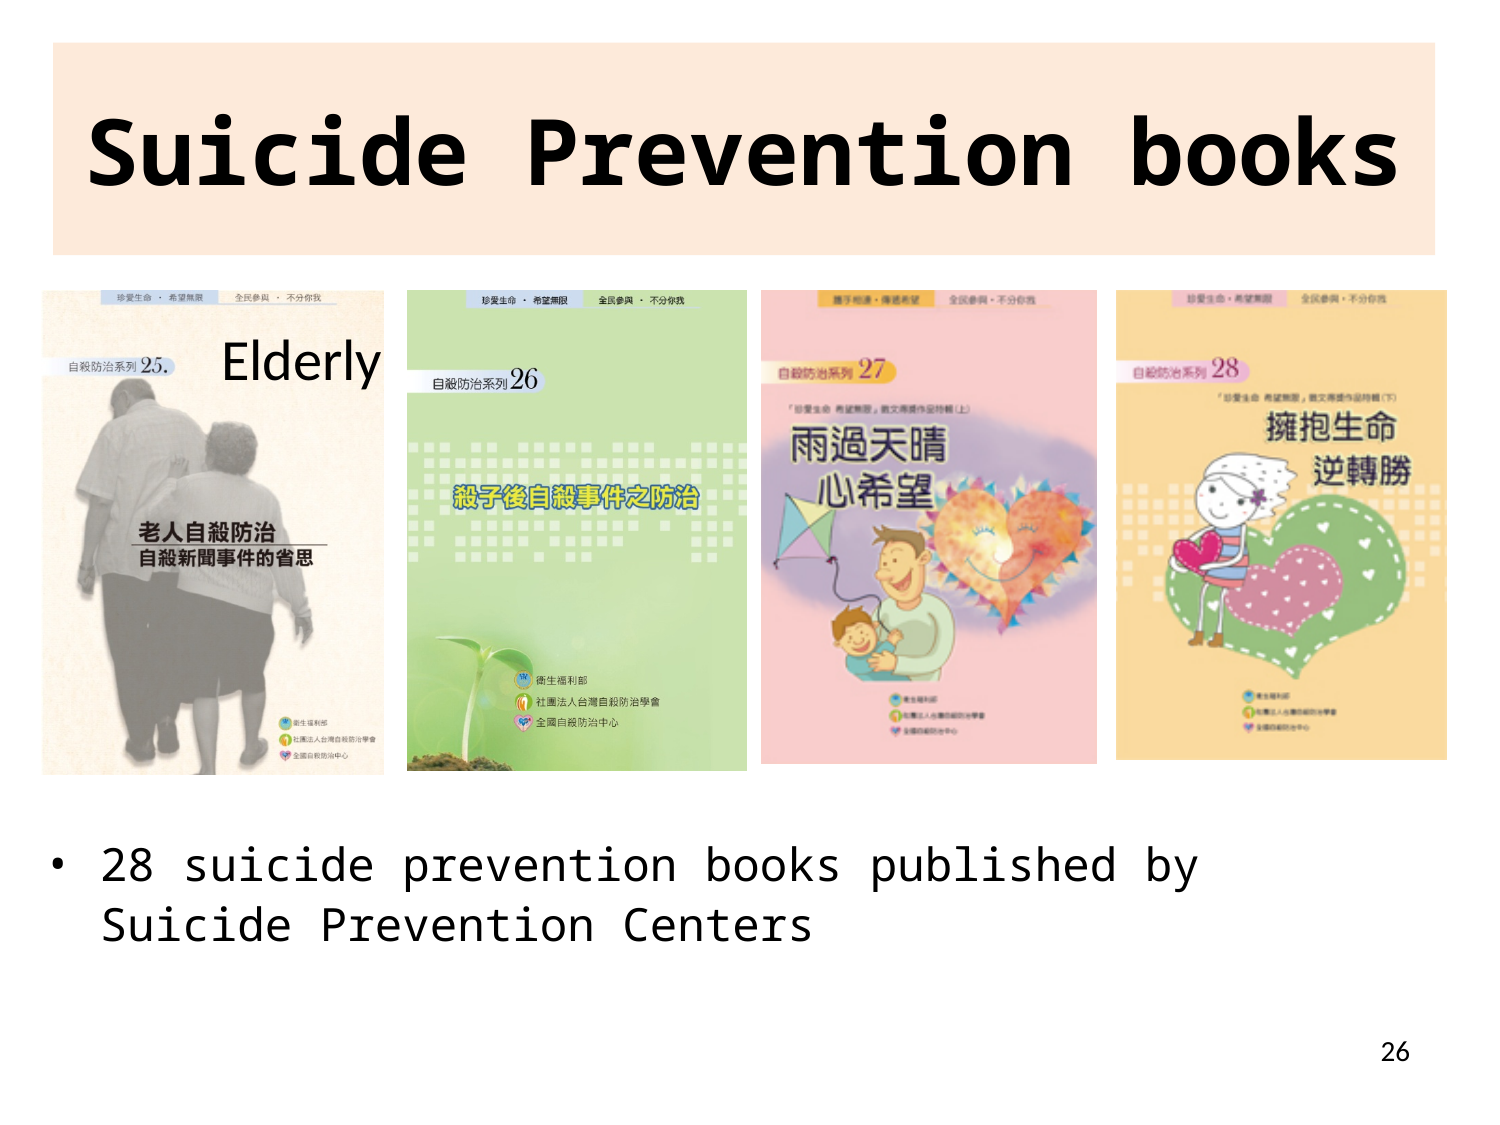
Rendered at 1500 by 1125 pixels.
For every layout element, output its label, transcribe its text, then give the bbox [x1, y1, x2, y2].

text_box <編號> [1074, 1024, 1426, 1103]
picture [407, 290, 747, 771]
text_box 28 suicide prevention books published by Suicide Prevention Centers [29, 822, 1388, 1014]
picture [1116, 290, 1447, 760]
picture [41, 290, 384, 775]
text_box Elderly [206, 314, 398, 400]
picture [761, 290, 1097, 765]
title Suicide Prevention books [53, 42, 1436, 256]
